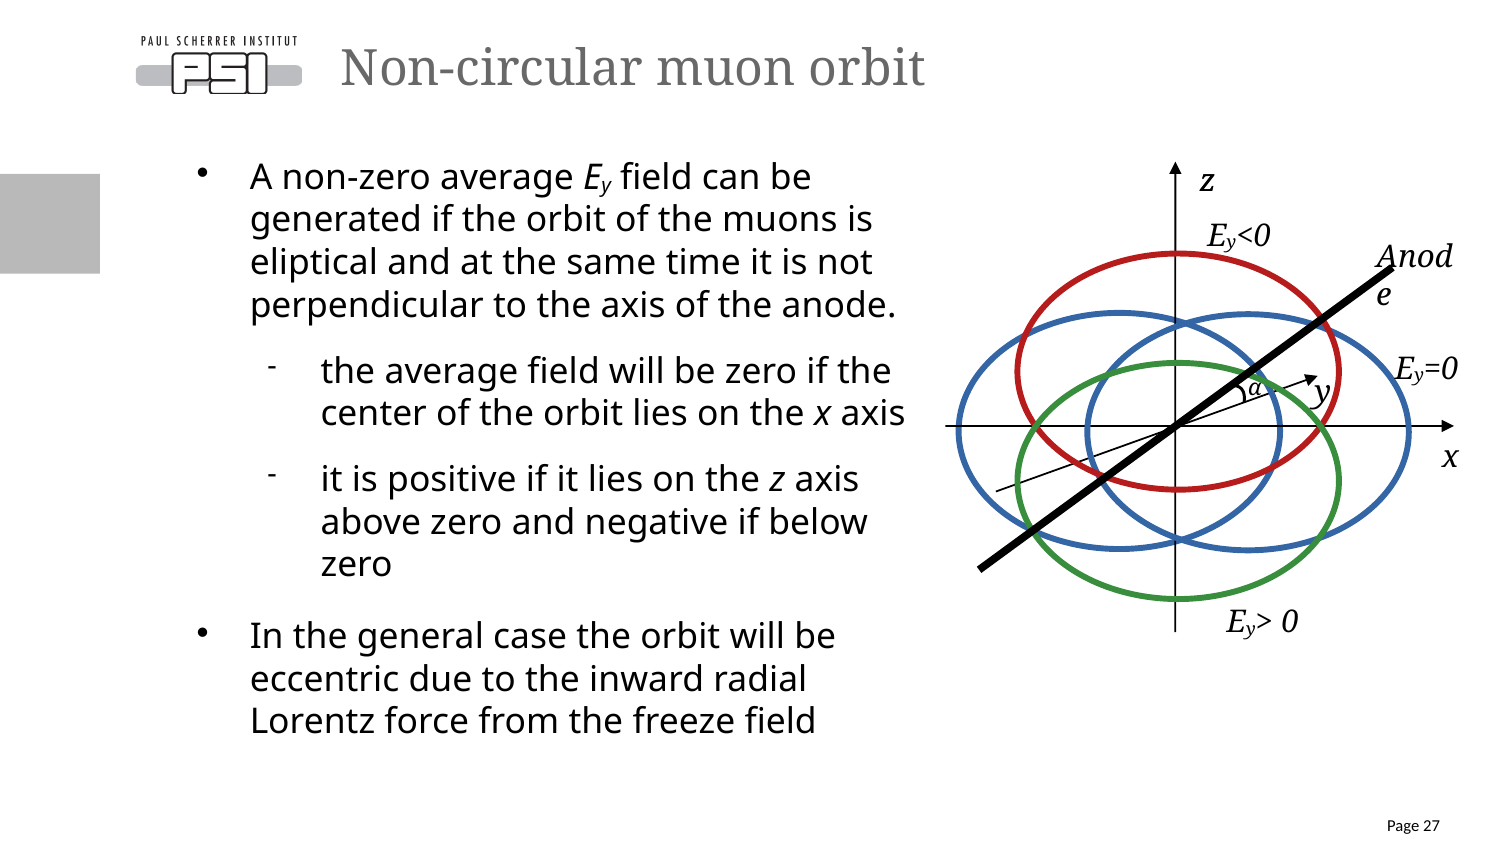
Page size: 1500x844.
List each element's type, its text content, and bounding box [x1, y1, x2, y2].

text_box Anode [1361, 229, 1482, 279]
text_box Ey=0 [1380, 340, 1477, 390]
text_box z [1184, 152, 1230, 203]
list A non-zero average Ey field can be generated if the orbit of the muons is eliptical and at the same time it is not perpendicular to the axis of the anode. the average field will be zero if the center of the orbit lies on the x axis it is positive if it lies on the z axis above zero and negative if below zero In the general case the orbit will be eccentric due to the inward radial Lorentz force from the freeze field [178, 154, 921, 730]
text_box x [1427, 428, 1473, 478]
text_box Ey<0 [1192, 207, 1290, 257]
text_box y [1299, 363, 1345, 413]
text_box Ey> 0 [1211, 594, 1317, 644]
slide_number Page <number> [1346, 814, 1441, 839]
title Non-circular muon orbit [340, 35, 1441, 98]
text_box α [1233, 365, 1276, 406]
